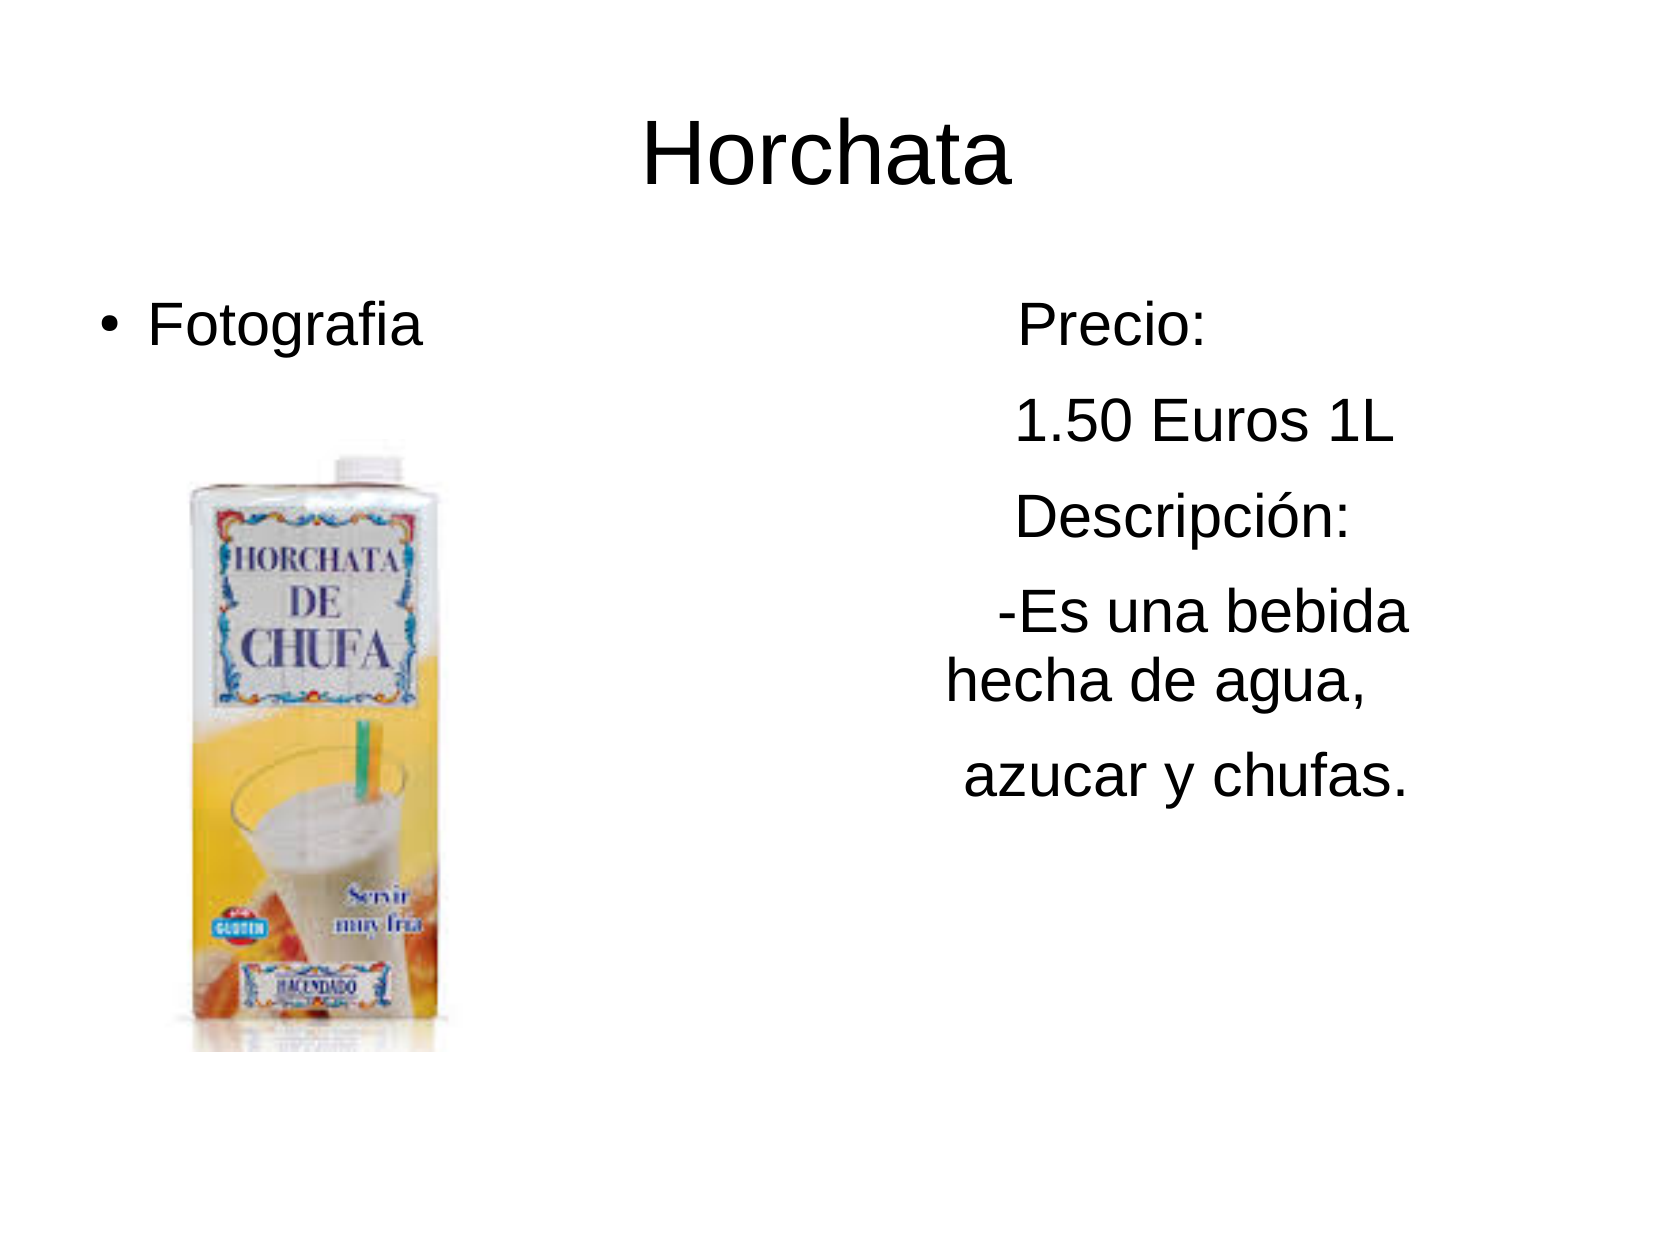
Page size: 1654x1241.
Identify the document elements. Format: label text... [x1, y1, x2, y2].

title Horchata [82, 49, 1571, 257]
list Fotografia Precio: 1.50 Euros 1L Descripción: -Es una bebida hecha de agua, azucar y chufas. [82, 290, 1571, 1010]
picture [14, 439, 626, 1052]
